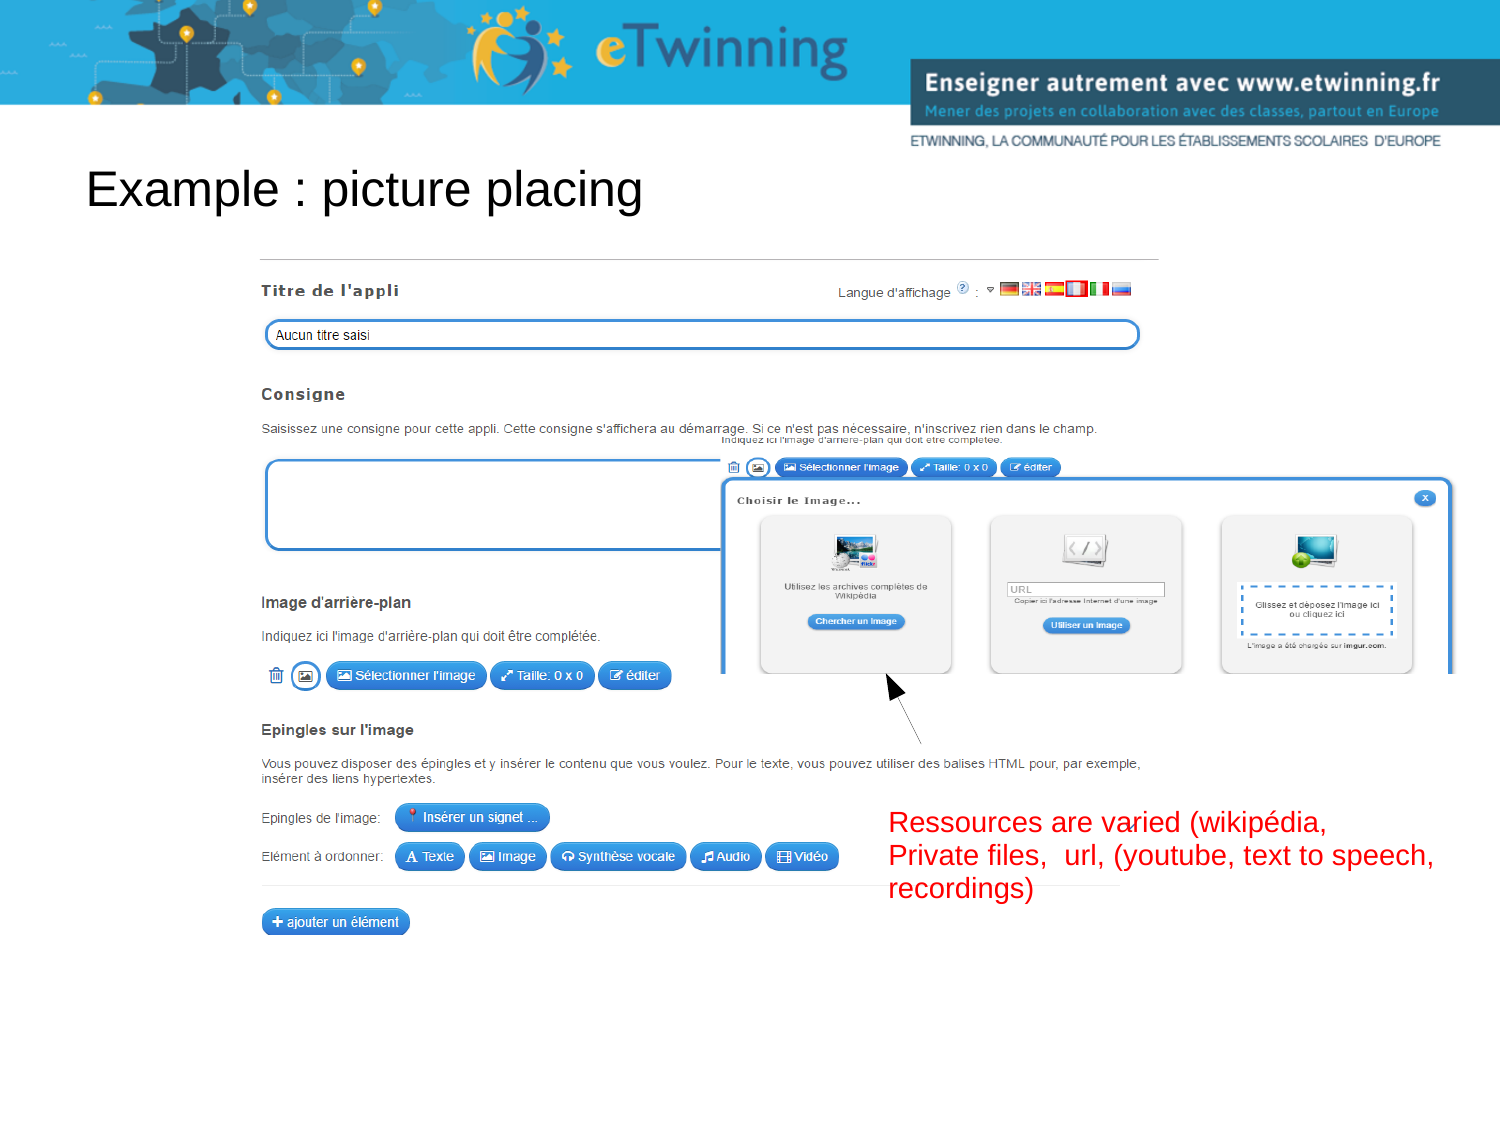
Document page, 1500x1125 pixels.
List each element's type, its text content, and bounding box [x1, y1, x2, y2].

text_box Ressources are varied (wikipédia, Private files, url, (youtube, text to speech, recordings) [873, 798, 1489, 945]
picture [259, 259, 1465, 935]
text_box Example : picture placing [70, 153, 801, 225]
picture [0, 0, 1500, 154]
